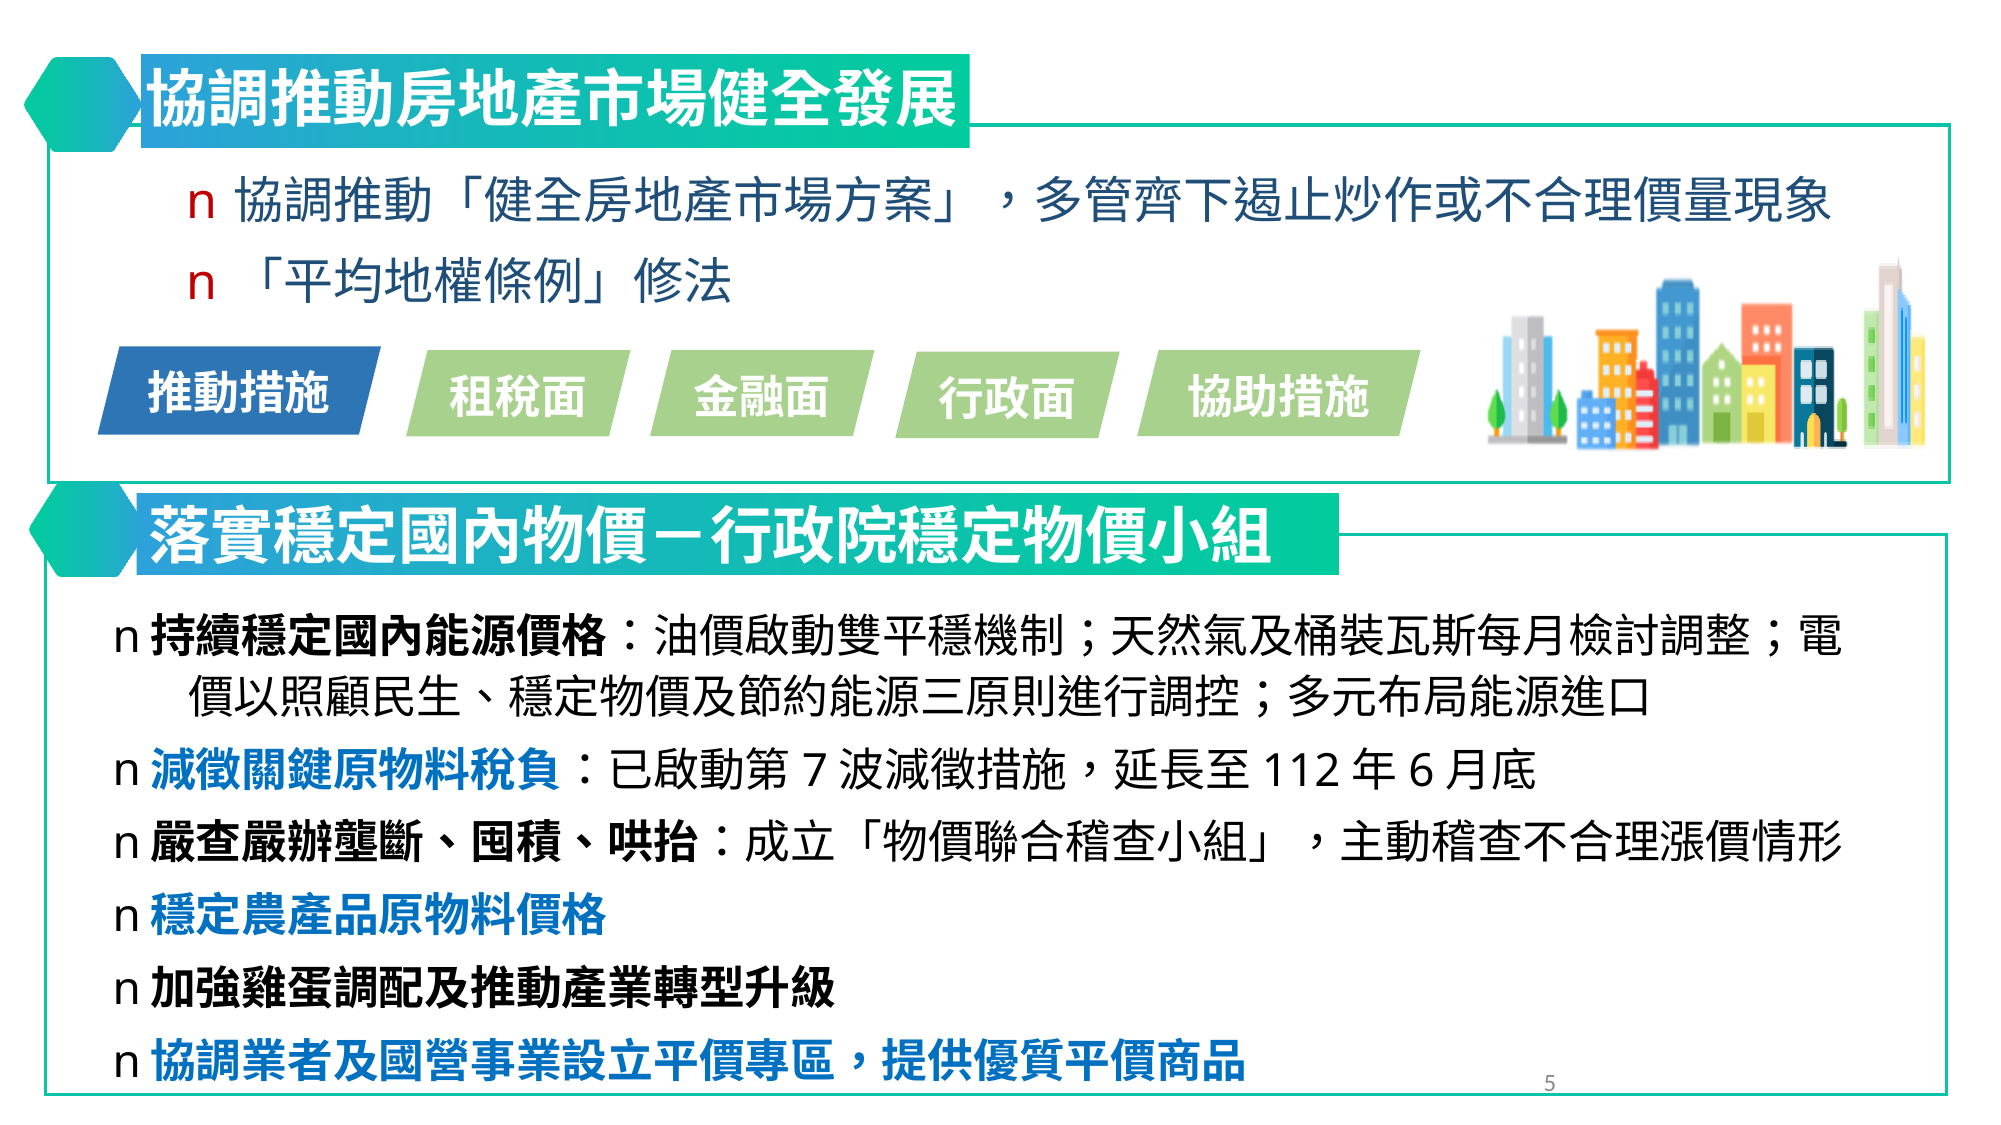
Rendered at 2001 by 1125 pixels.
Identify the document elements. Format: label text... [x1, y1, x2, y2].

text_box 協調推動「健全房地產市場方案」，多管齊下遏止炒作或不合理價量現象 [153, 162, 1952, 237]
picture [28, 481, 148, 578]
picture [1302, 491, 1343, 576]
text_box 協調推動房地產市場健全發展 [130, 51, 1086, 143]
text_box 推動措施 [97, 346, 382, 435]
text_box 5 [1528, 1051, 1979, 1112]
text_box 協助措施 [1137, 349, 1421, 437]
text_box 持續穩定國內能源價格：油價啟動雙平穩機制；天然氣及桶裝瓦斯每月檢討調整；電價以照顧民生、穩定物價及節約能源三原則進行調控；多元布局能源進口 減徵關鍵原物料稅負：已啟動第7波減徵措施，延長至112年6月底 嚴查嚴辦壟斷、囤積、哄抬：成立「物價聯合稽查小組」，主動稽查不合理漲價情形 穩定農產品原物料價格 加強雞蛋調配及推動產業轉型升級 協調業者及國營事業設立平價專區，提供優質平價商品 [97, 593, 1889, 1095]
text_box 租稅面 [406, 350, 631, 437]
text_box 「平均地權條例」修法 [153, 242, 1154, 319]
picture [1477, 238, 1935, 471]
picture [23, 56, 973, 153]
text_box 行政面 [895, 351, 1120, 439]
text_box 金融面 [650, 349, 875, 437]
text_box 落實穩定國內物價－行政院穩定物價小組 [133, 488, 1302, 580]
